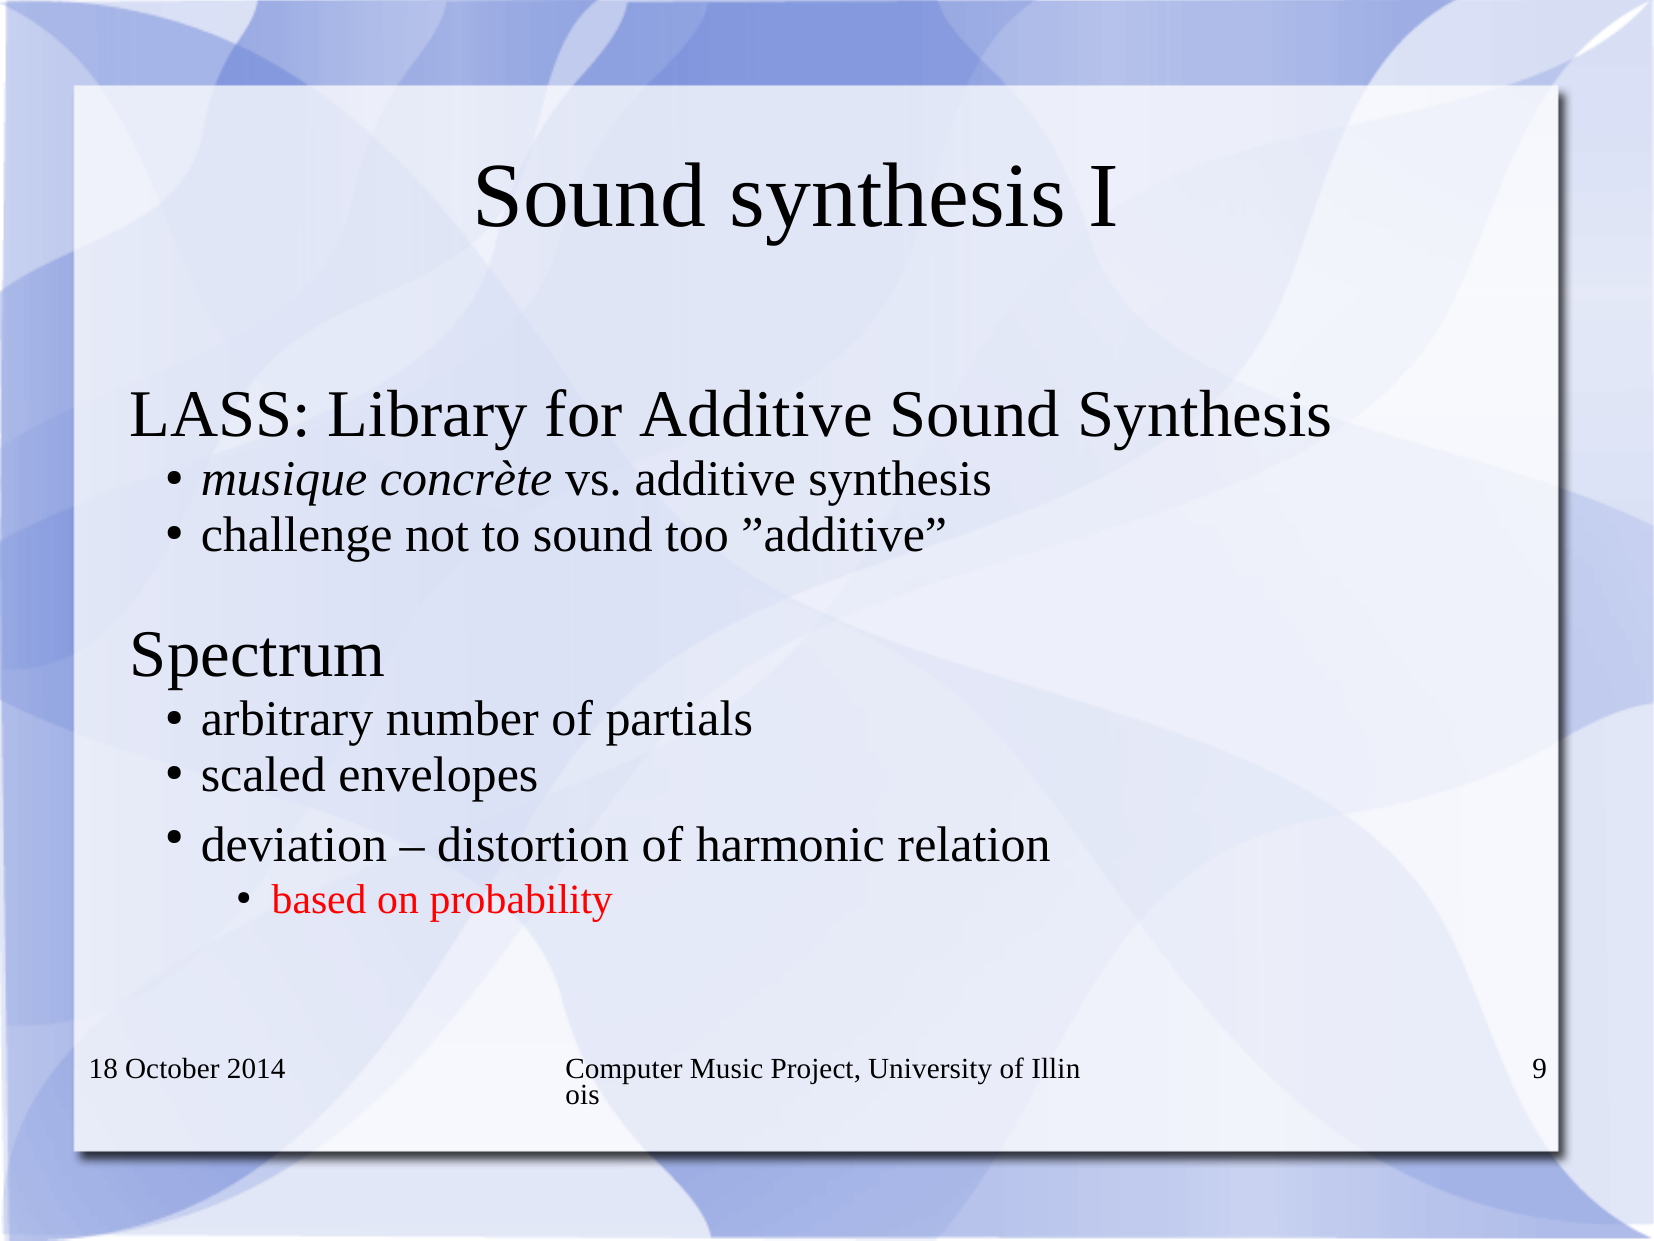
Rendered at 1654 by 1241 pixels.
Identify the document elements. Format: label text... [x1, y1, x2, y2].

picture [0, 0, 1654, 1241]
subtitle LASS: Library for Additive Sound Synthesis musique concrète vs. additive synthesis challenge not to sound too ”additive” Spectrum arbitrary number of partials scaled envelopes deviation – distortion of harmonic relation based on probability [129, 324, 1489, 975]
title Sound synthesis I [82, 90, 1536, 298]
